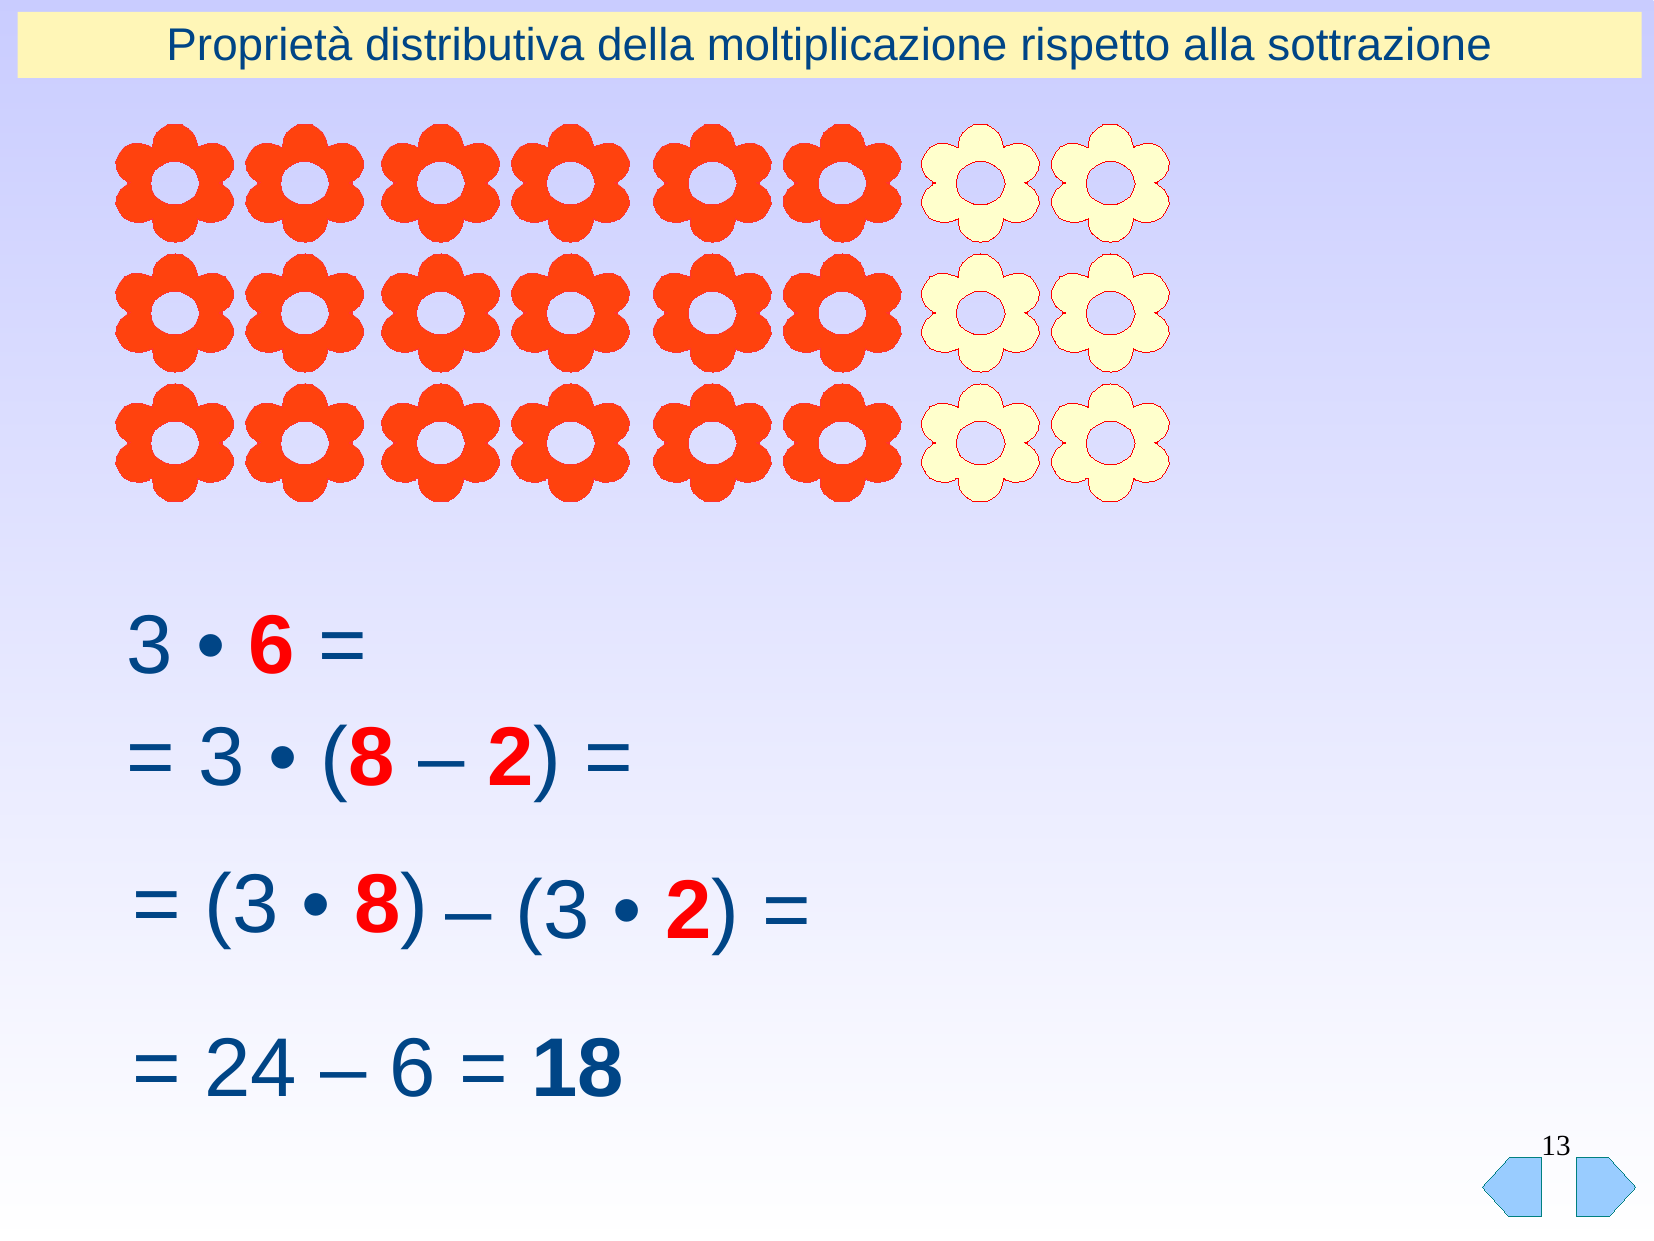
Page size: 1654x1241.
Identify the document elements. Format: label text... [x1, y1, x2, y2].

text_box [245, 253, 364, 373]
text_box [783, 383, 902, 502]
text_box [1051, 253, 1170, 373]
text_box [653, 383, 772, 502]
text_box [1482, 1157, 1542, 1217]
text_box [511, 124, 630, 243]
text_box [115, 124, 234, 243]
text_box [921, 124, 1040, 243]
text_box = 24 – 6 = 18 [118, 1014, 798, 1123]
text_box [511, 383, 630, 502]
text_box = (3 • 8) [118, 850, 473, 959]
text_box [1051, 124, 1170, 243]
text_box [783, 253, 902, 373]
text_box = 3 • (8 – 2) = [112, 702, 857, 811]
text_box [1051, 383, 1170, 502]
text_box [921, 383, 1040, 502]
text_box [653, 124, 772, 243]
text_box [1576, 1157, 1636, 1217]
text_box [115, 253, 234, 373]
text_box [381, 124, 500, 243]
text_box [245, 383, 364, 502]
text_box [245, 124, 364, 243]
text_box [381, 253, 500, 373]
text_box [115, 383, 234, 502]
text_box Proprietà distributiva della moltiplicazione rispetto alla sottrazione [17, 11, 1642, 78]
text_box [783, 124, 902, 243]
text_box 3 • 6 = [112, 590, 857, 699]
text_box [653, 253, 772, 373]
text_box [921, 253, 1040, 373]
text_box [381, 383, 500, 502]
text_box [511, 253, 630, 373]
text_box – (3 • 2) = [431, 856, 875, 965]
